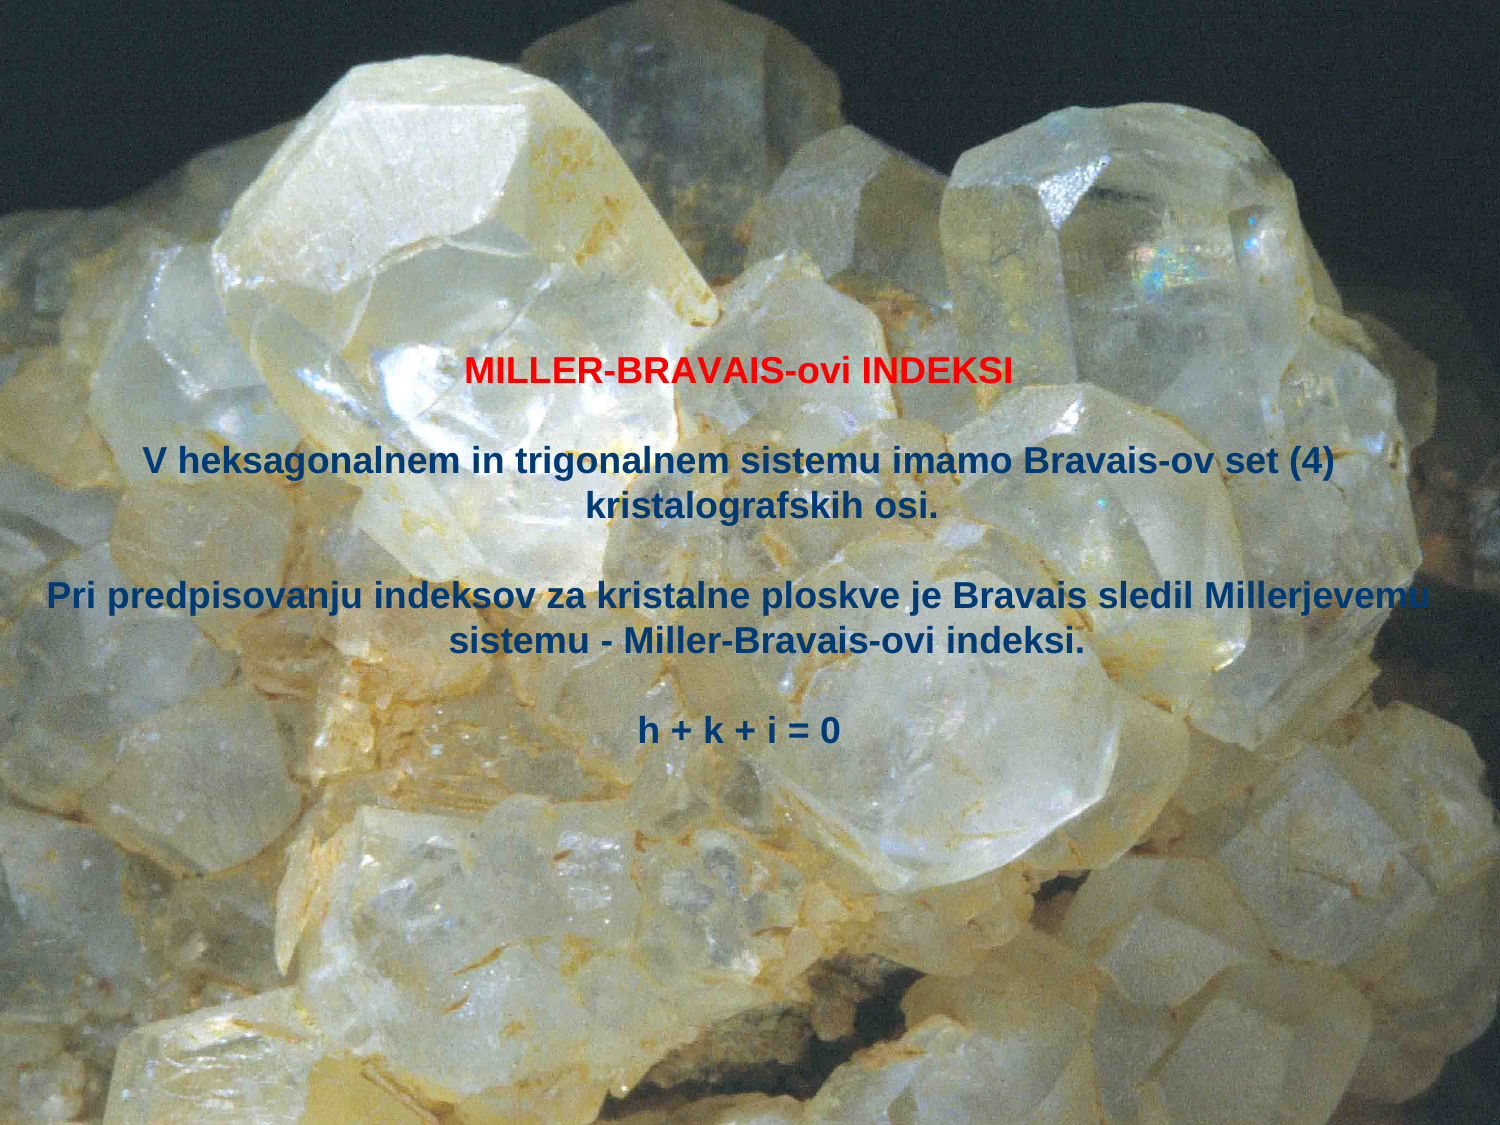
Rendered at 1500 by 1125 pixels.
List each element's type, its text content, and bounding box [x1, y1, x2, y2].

picture [0, 0, 1500, 1125]
text_box MILLER-BRAVAIS-ovi INDEKSI V heksagonalnem in trigonalnem sistemu imamo Bravais-ov set (4) kristalografskih osi. Pri predpisovanju indeksov za kristalne ploskve je Bravais sledil Millerjevemu sistemu - Miller-Bravais-ovi indeksi. h + k + i = 0 [0, 338, 1479, 804]
